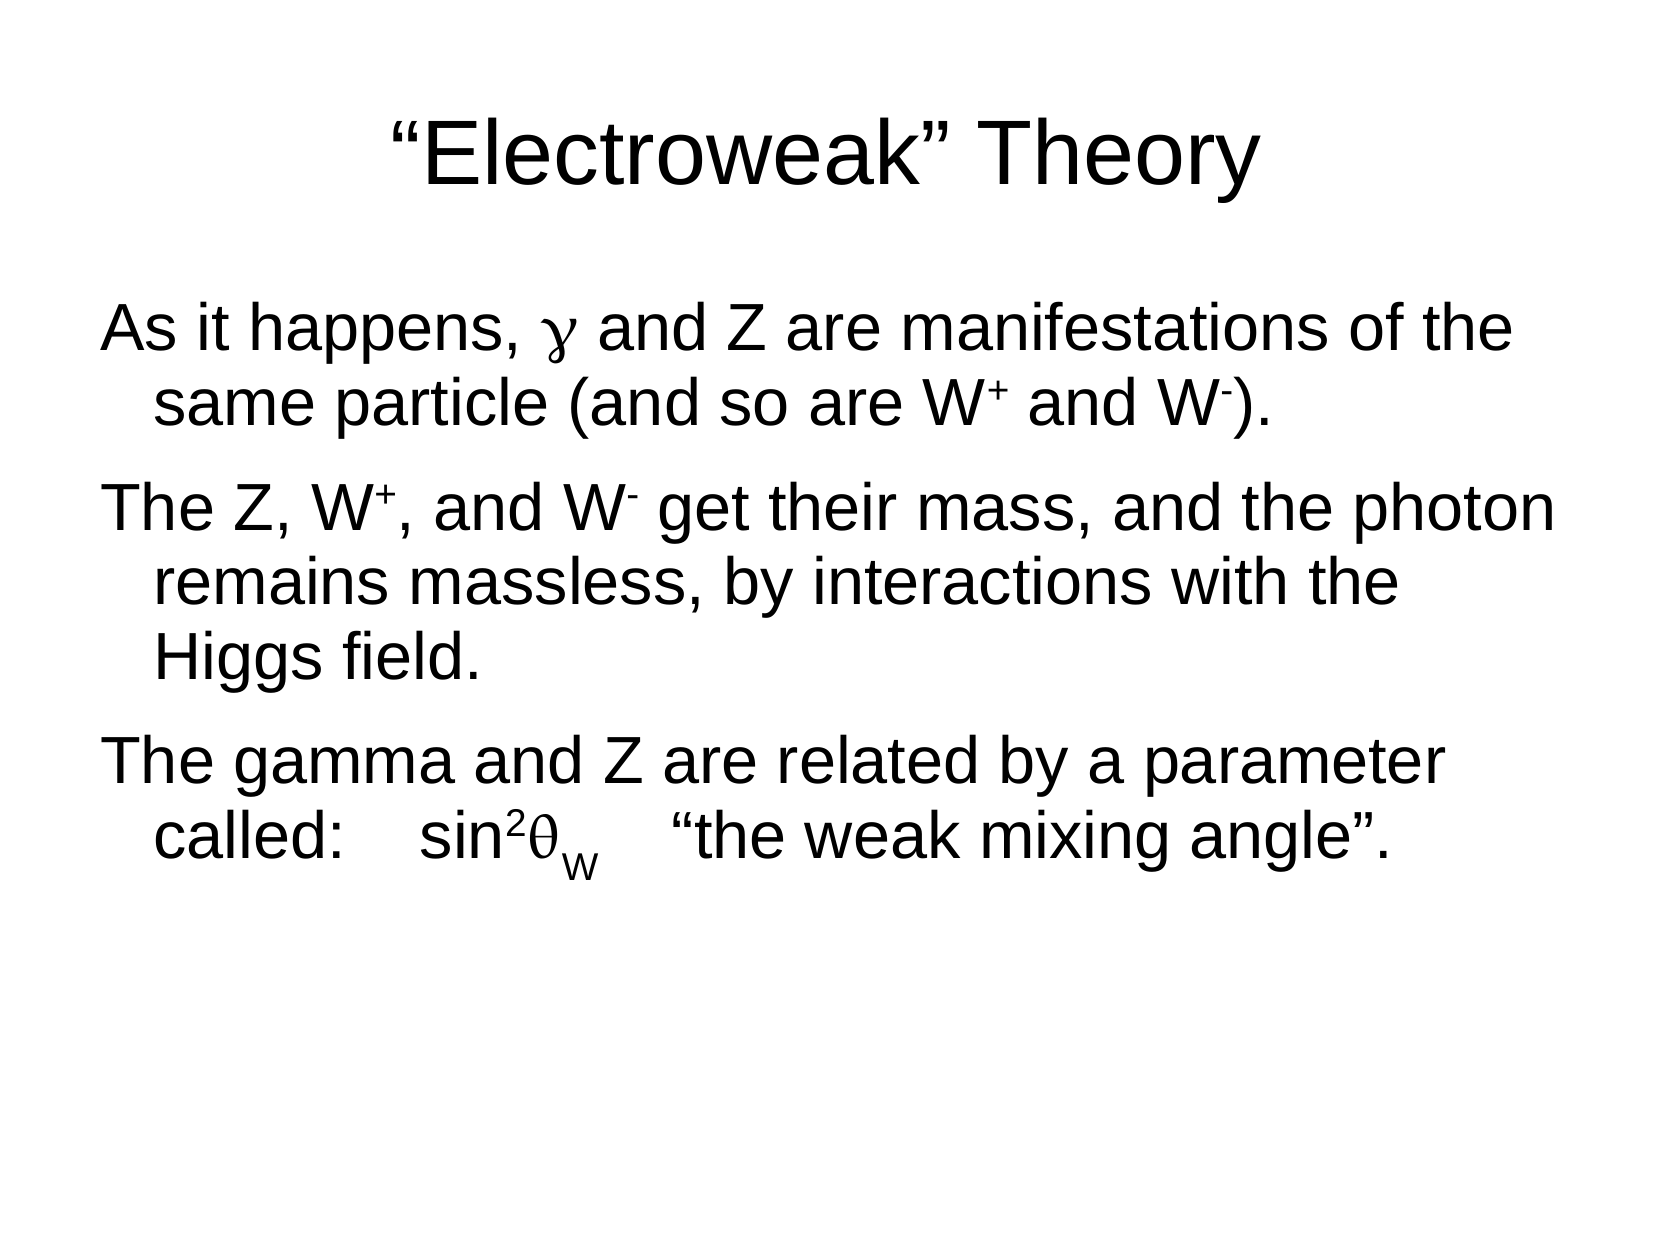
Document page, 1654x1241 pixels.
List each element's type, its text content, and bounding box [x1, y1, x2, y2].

title “Electroweak” Theory [82, 56, 1571, 250]
list As it happens,  and Z are manifestations of the same particle (and so are W+ and W-). The Z, W+, and W- get their mass, and the photon remains massless, by interactions with the Higgs field. The gamma and Z are related by a parameter called: sin2W “the weak mixing angle”. [82, 290, 1571, 1094]
